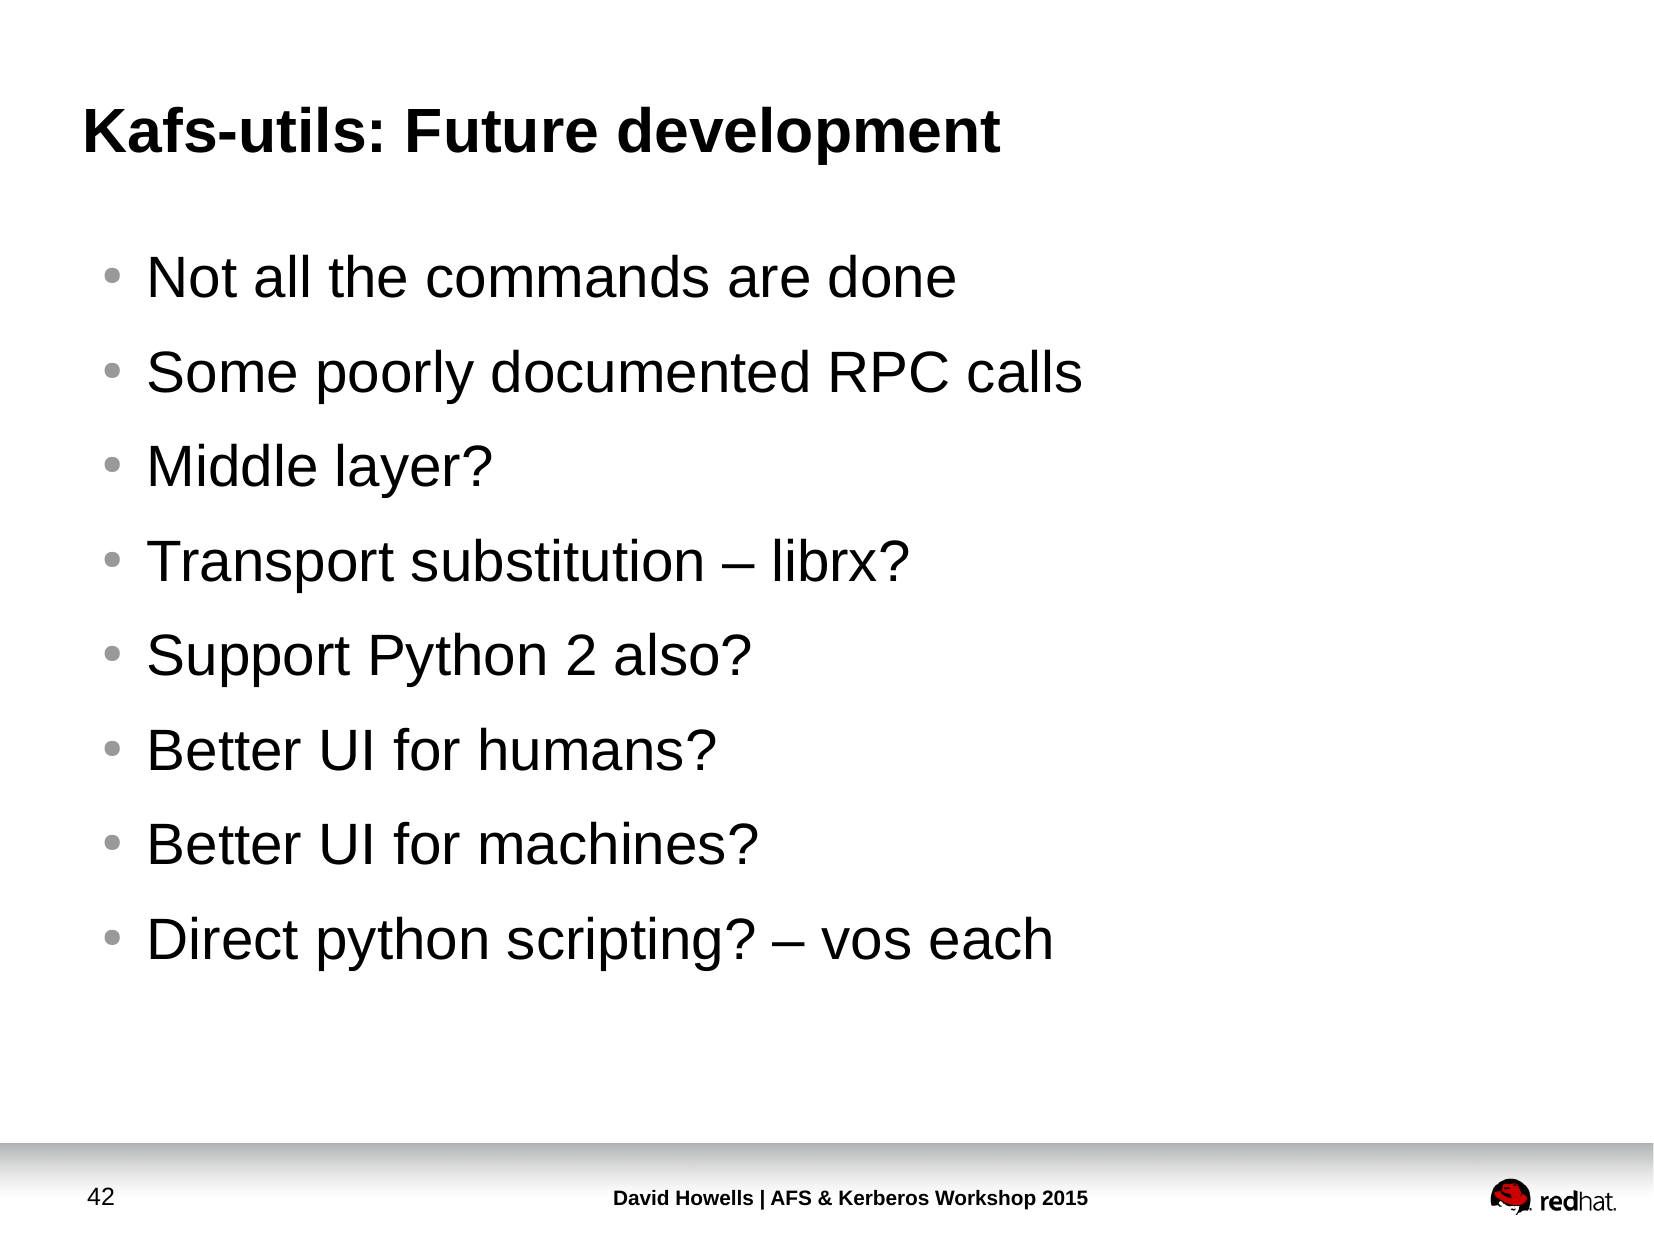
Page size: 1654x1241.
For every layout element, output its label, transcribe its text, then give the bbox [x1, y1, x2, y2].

list Not all the commands are done Some poorly documented RPC calls Middle layer? Transport substitution – librx? Support Python 2 also? Better UI for humans? Better UI for machines? Direct python scripting? – vos each [86, 244, 1576, 1039]
picture [0, 1143, 1654, 1241]
title Kafs-utils: Future development [82, 37, 1571, 226]
